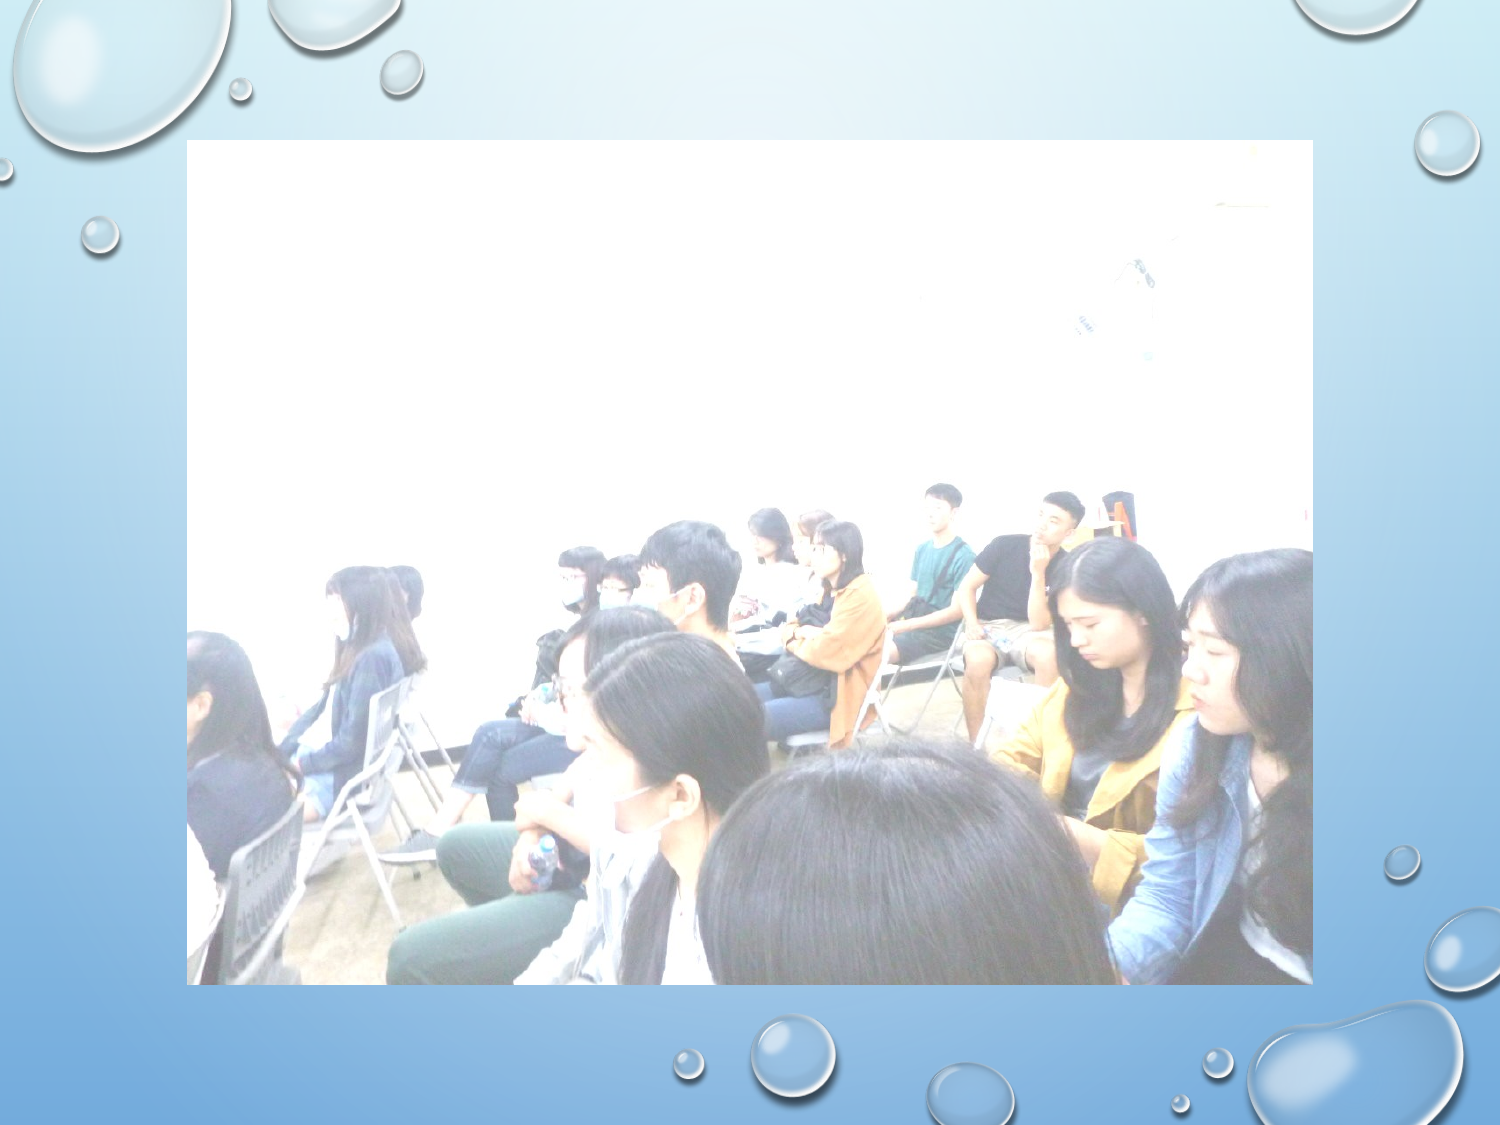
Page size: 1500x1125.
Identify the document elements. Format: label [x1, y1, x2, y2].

picture [187, 140, 1313, 985]
